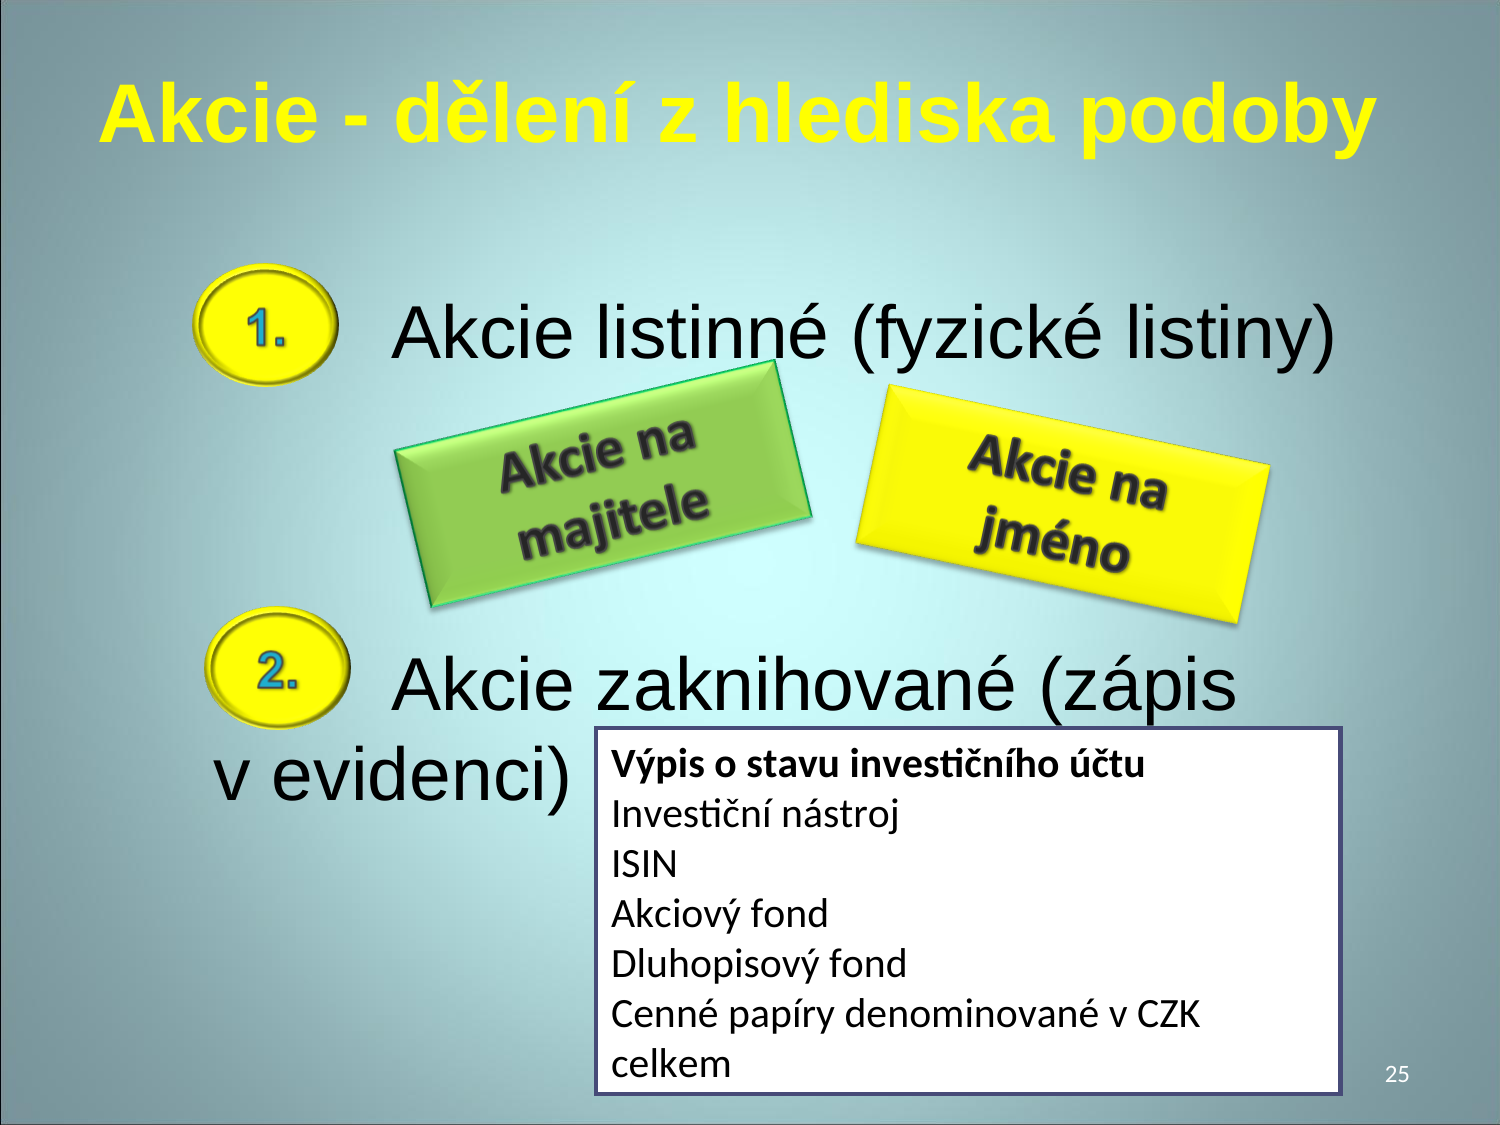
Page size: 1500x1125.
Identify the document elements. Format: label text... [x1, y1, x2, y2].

title Akcie - dělení z hlediska podoby [75, 45, 1426, 173]
list Akcie listinné (fyzické listiny) Akcie zaknihované (zápis v evidenci) [76, 148, 1427, 1059]
picture [0, 0, 1500, 1125]
text_box <číslo> [1074, 1042, 1426, 1103]
text_box Výpis o stavu investičního účtu Investiční nástroj ISIN Akciový fond Dluhopisový fond Cenné papíry denominované v CZK celkem [596, 727, 1341, 1094]
